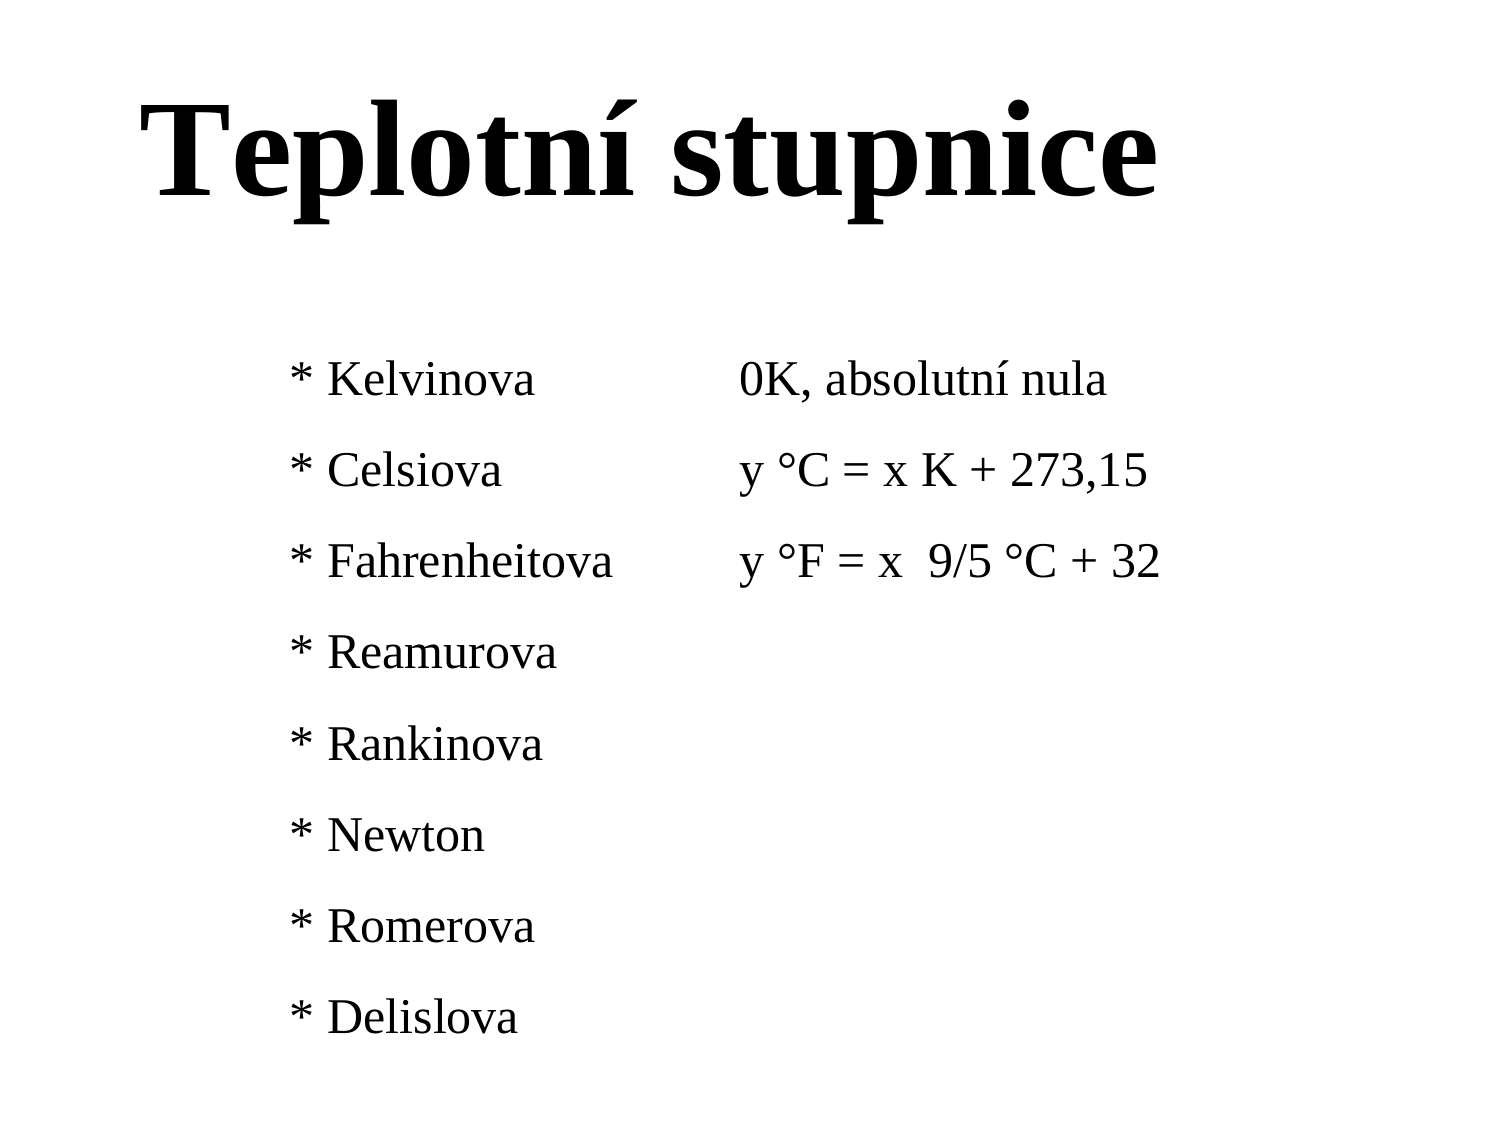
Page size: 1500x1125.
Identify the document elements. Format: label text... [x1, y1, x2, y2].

text_box * Kelvinova 0K, absolutní nula * Celsiova y °C = x K + 273,15 * Fahrenheitova y °F = x 9/5 °C + 32 * Reamurova * Rankinova * Newton * Romerova * Delislova [274, 337, 1201, 1052]
text_box Teplotní stupnice [125, 50, 1326, 231]
